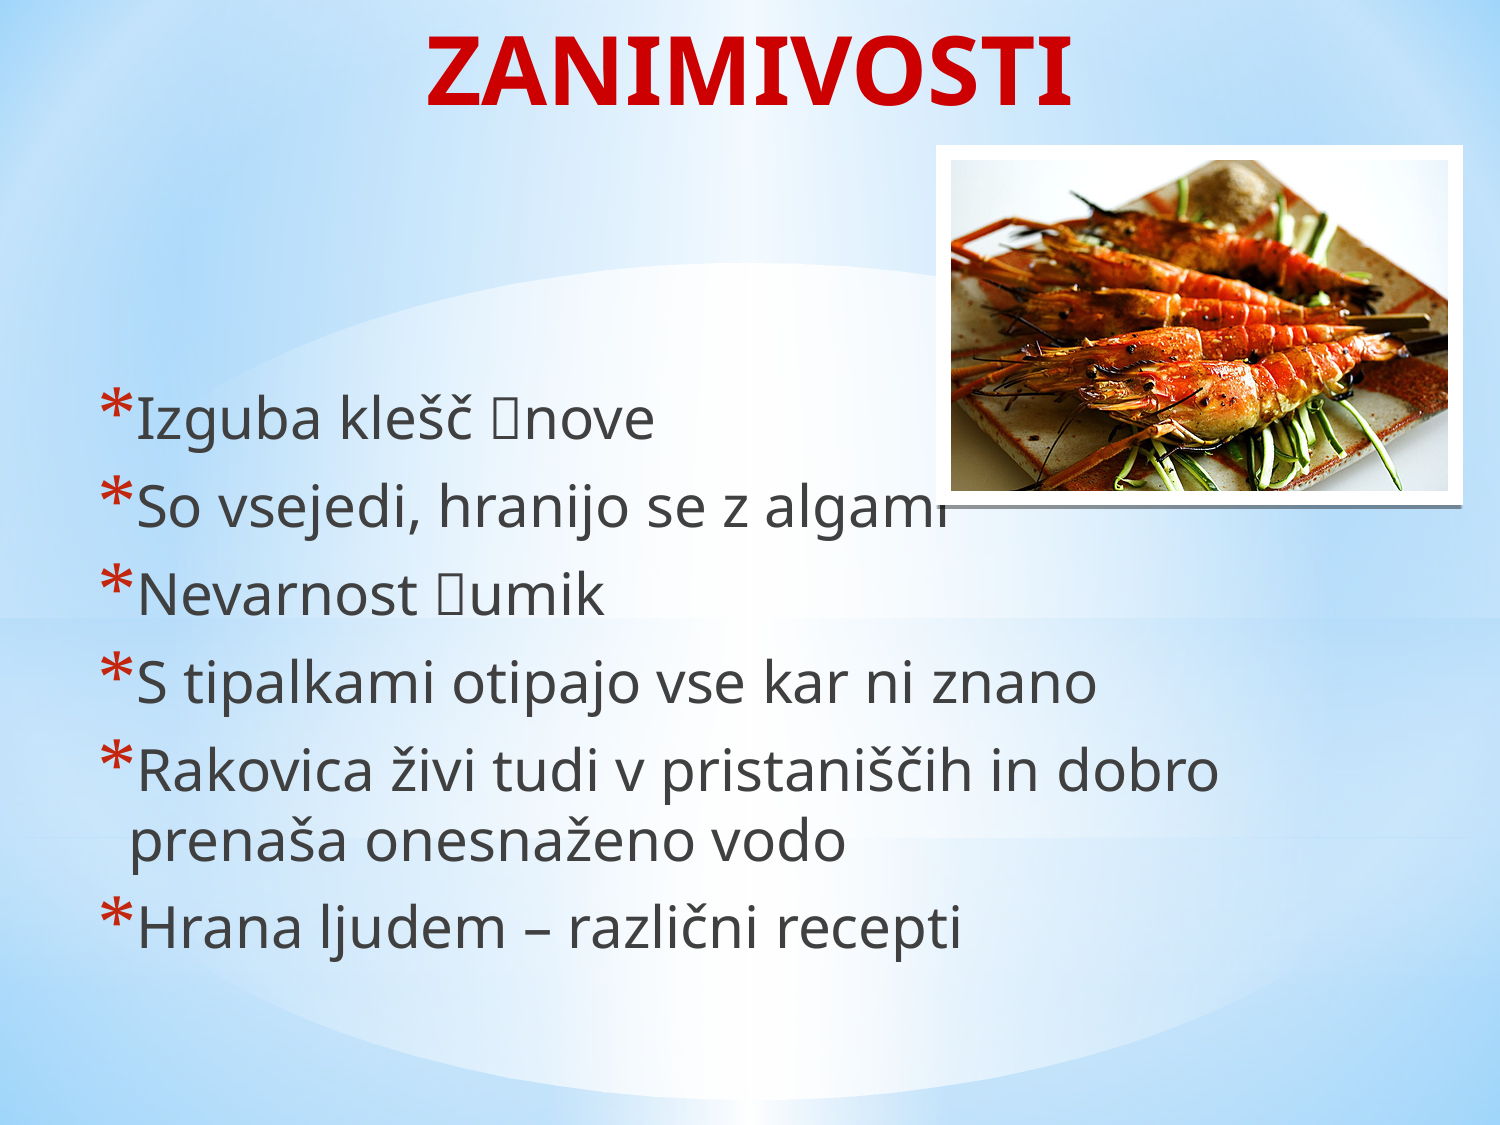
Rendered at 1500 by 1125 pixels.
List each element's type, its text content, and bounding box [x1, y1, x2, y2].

picture [950, 159, 1449, 491]
list Izguba klešč nove So vsejedi, hranijo se z algami Nevarnost umik S tipalkami otipajo vse kar ni znano Rakovica živi tudi v pristaniščih in dobro prenaša onesnaženo vodo Hrana ljudem – različni recepti [75, 373, 1387, 1125]
title ZANIMIVOSTI [0, 2, 1500, 190]
